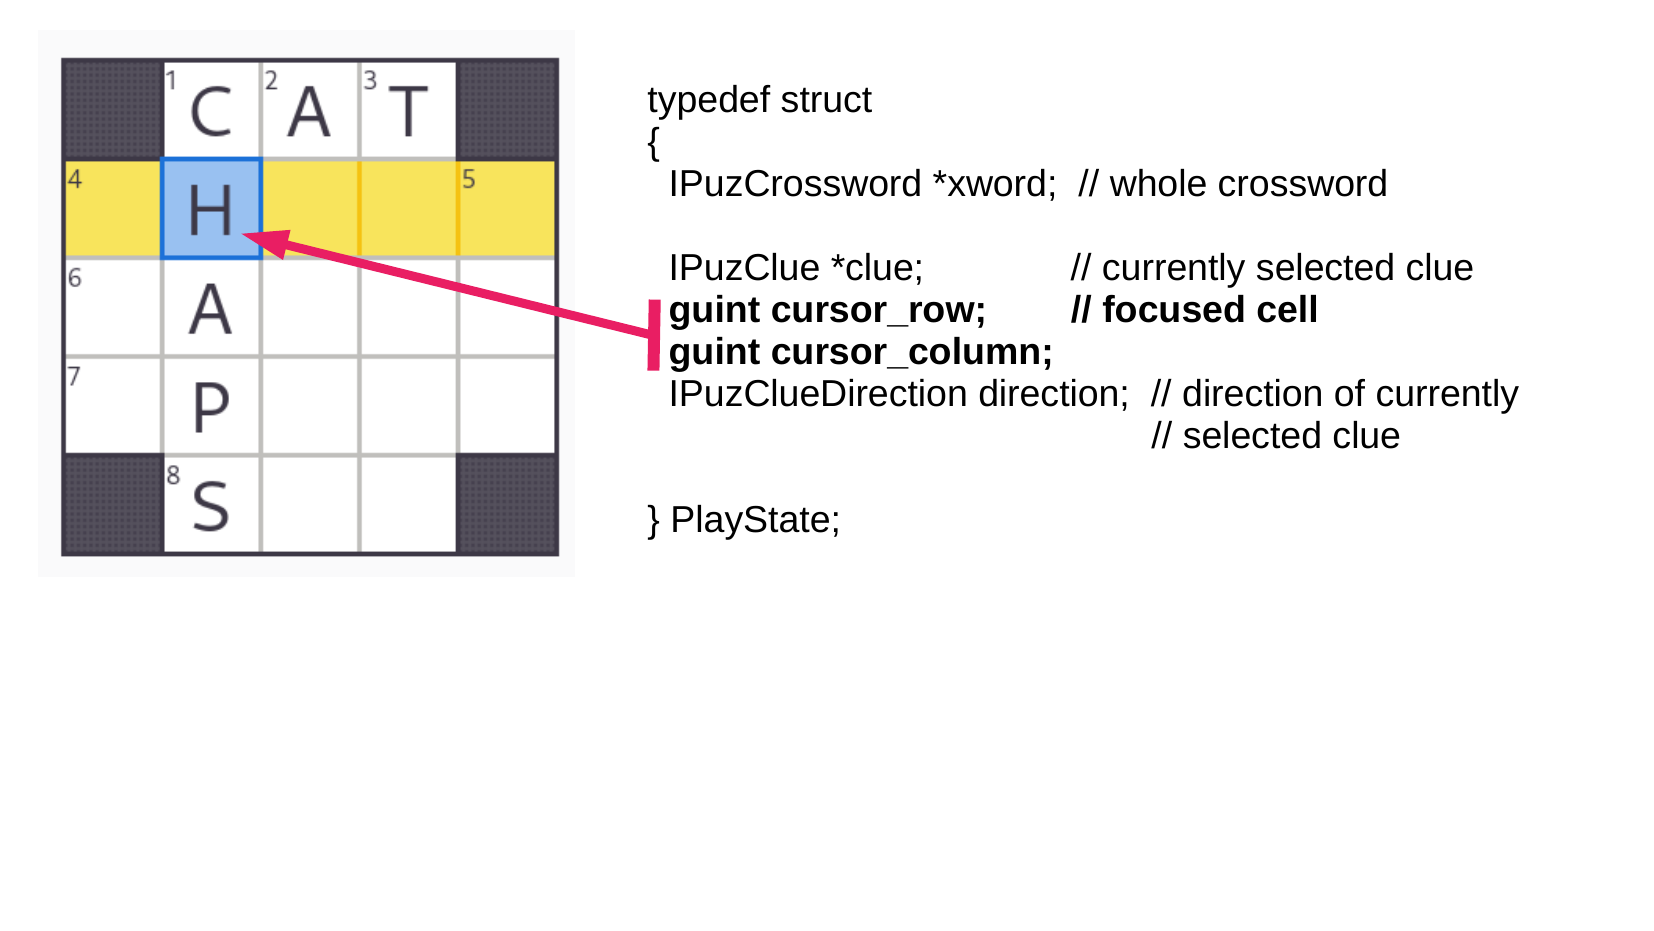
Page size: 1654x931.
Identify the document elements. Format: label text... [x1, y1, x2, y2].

picture [38, 30, 575, 577]
text_box typedef struct { IPuzCrossword *xword; // whole crossword IPuzClue *clue; // currently selected clue guint cursor_row; // focused cell guint cursor_column; IPuzClueDirection direction; // direction of currently // selected clue } PlayState; [632, 70, 1536, 590]
